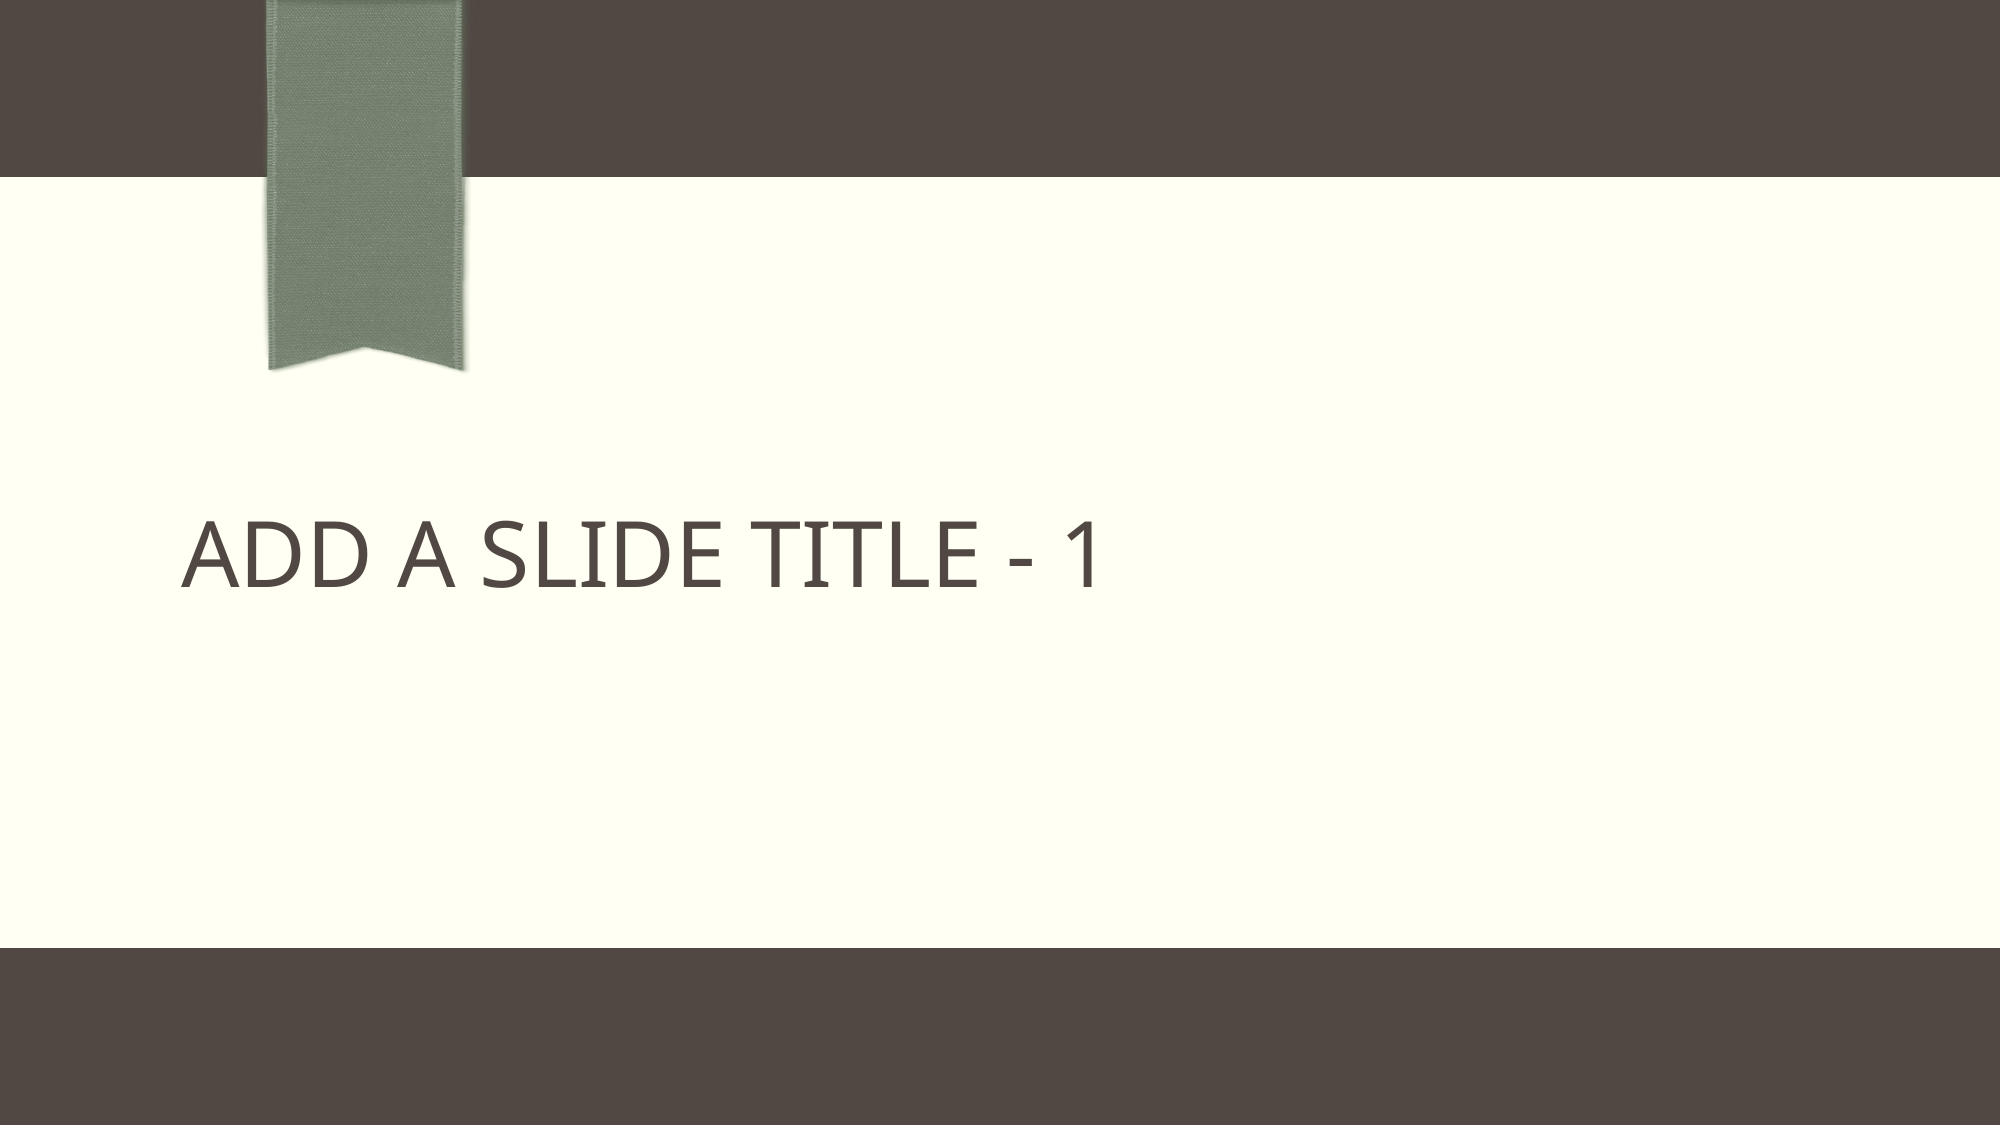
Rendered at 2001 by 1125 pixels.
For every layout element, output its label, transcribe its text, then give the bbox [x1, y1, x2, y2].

title Add a Slide Title - 1 [181, 376, 1838, 741]
